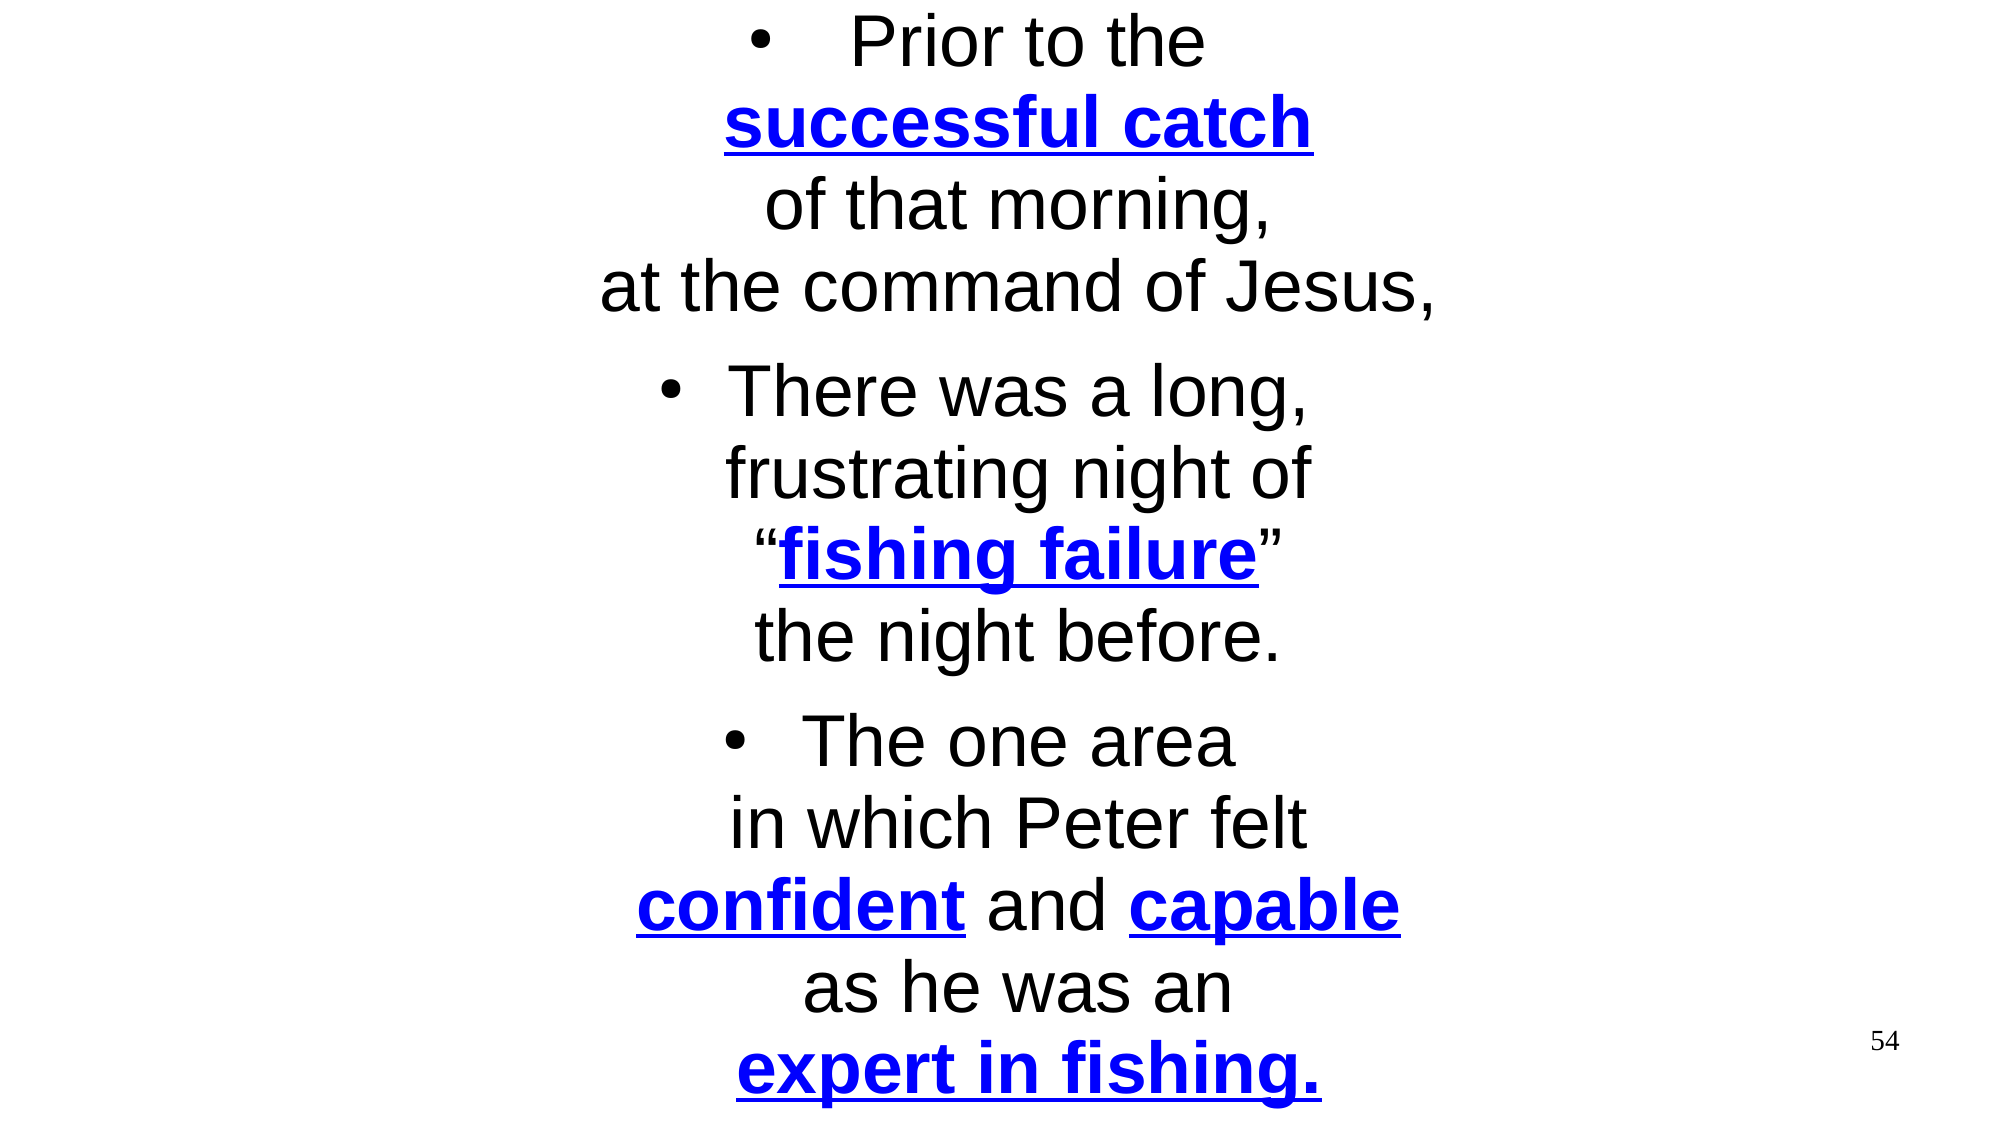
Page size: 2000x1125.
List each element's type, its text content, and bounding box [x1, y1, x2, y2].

list Prior to the successful catch of that morning, at the command of Jesus, There was a long, frustrating night of “fishing failure” the night before. The one area in which Peter felt confident and capable as he was an expert in fishing. [0, 0, 1996, 1123]
